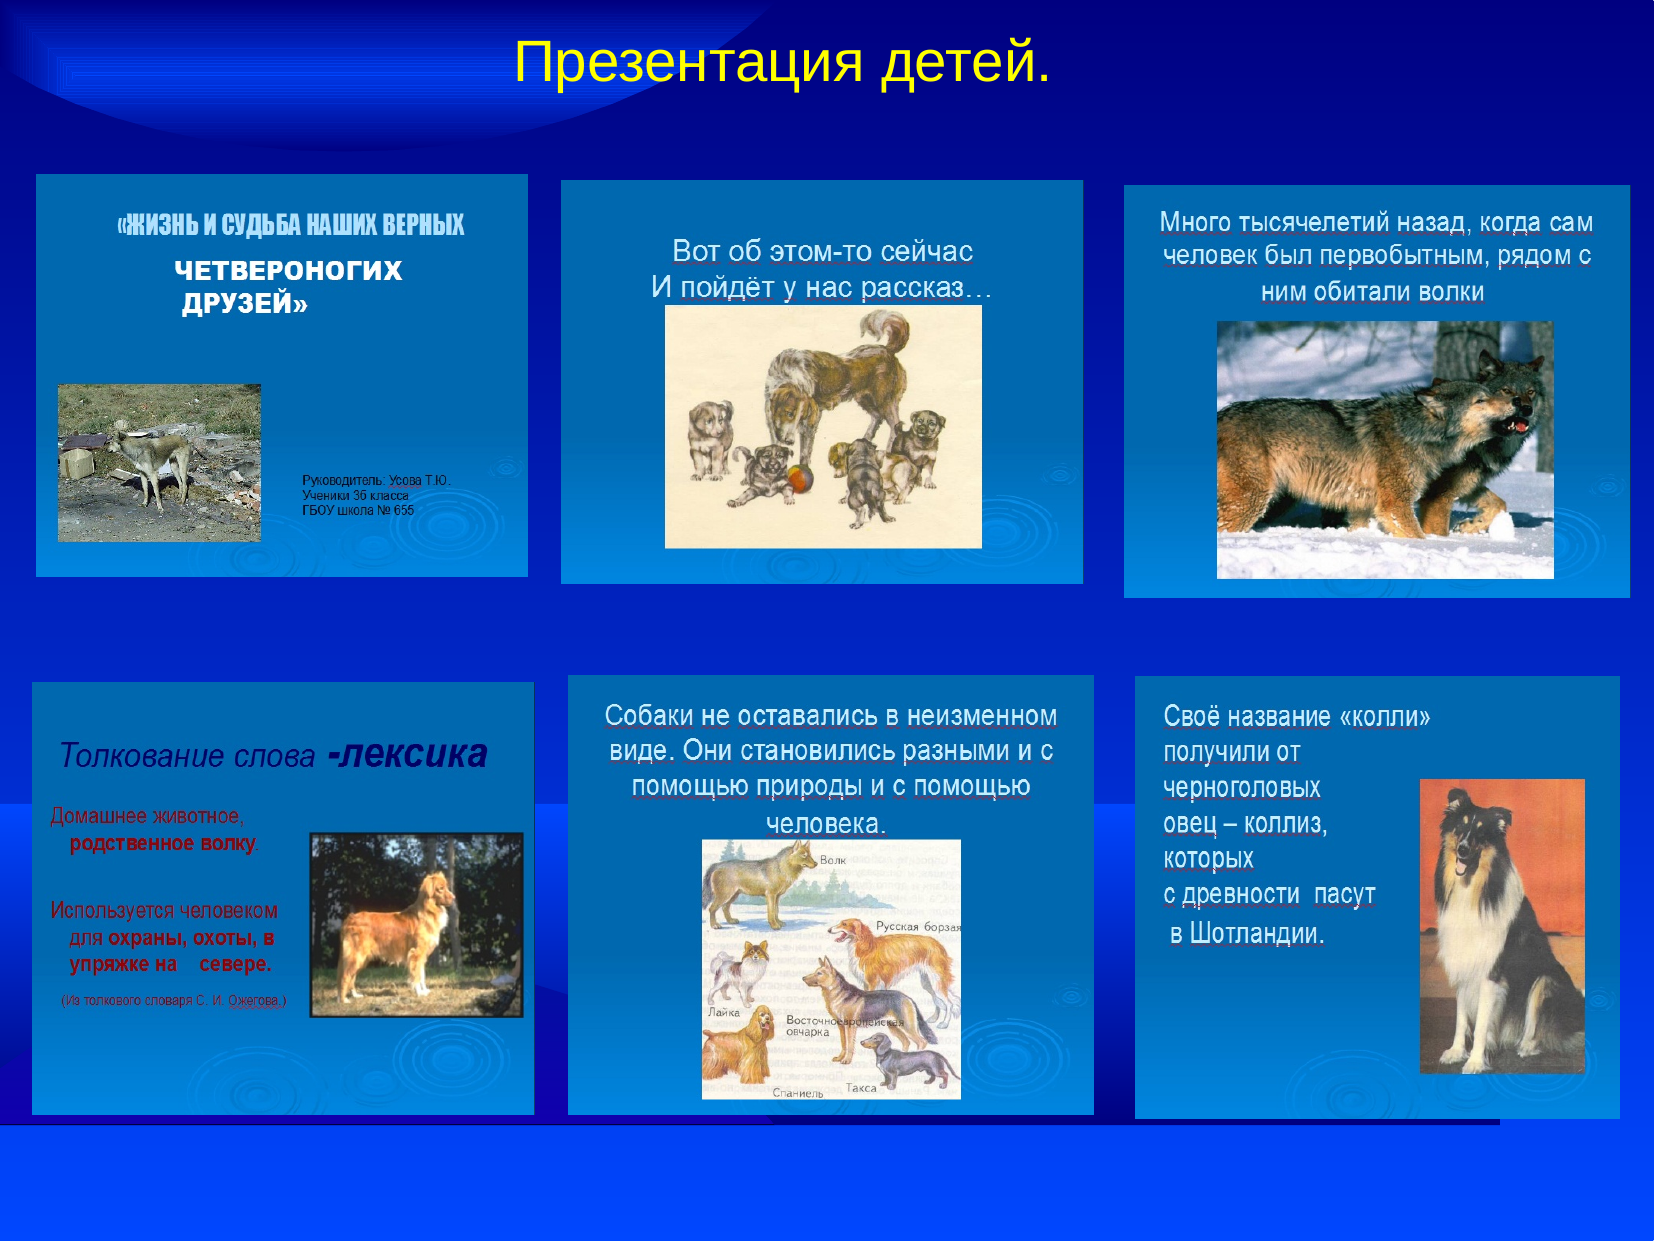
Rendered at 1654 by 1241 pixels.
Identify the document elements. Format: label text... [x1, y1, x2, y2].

picture [32, 682, 535, 1115]
picture [36, 174, 528, 577]
text_box Презентация детей. [498, 21, 1651, 101]
picture [1124, 185, 1631, 598]
picture [561, 180, 1084, 584]
picture [1135, 676, 1620, 1119]
picture [568, 675, 1094, 1115]
